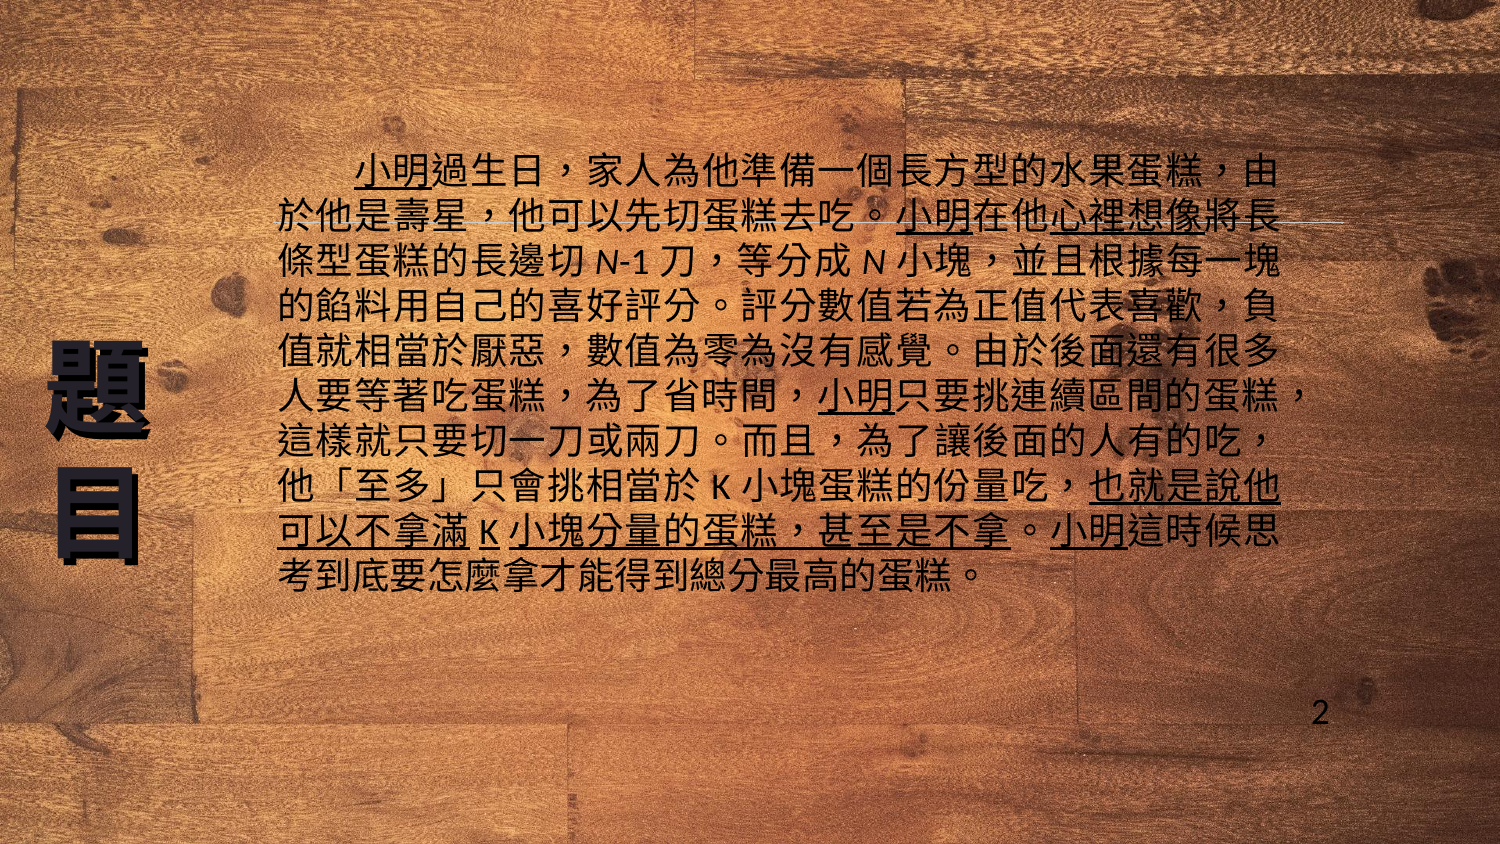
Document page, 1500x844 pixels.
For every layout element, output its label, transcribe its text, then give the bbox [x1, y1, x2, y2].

text_box 2 [1296, 672, 1386, 737]
text_box 小明過生日，家人為他準備一個長方型的水果蛋糕，由於他是壽星，他可以先切蛋糕去吃。小明在他心裡想像將長條型蛋糕的長邊切N-1刀，等分成N小塊，並且根據每一塊的餡料用自己的喜好評分。評分數值若為正值代表喜歡，負值就相當於厭惡，數值為零為沒有感覺。由於後面還有很多人要等著吃蛋糕，為了省時間，小明只要挑連續區間的蛋糕，這樣就只要切一刀或兩刀。而且，為了讓後面的人有的吃，他「至多」只會挑相當於K小塊蛋糕的份量吃，也就是說他可以不拿滿K小塊分量的蛋糕，甚至是不拿。小明這時候思考到底要怎麼拿才能得到總分最高的蛋糕。 [262, 140, 1296, 785]
title 題 目 [28, 306, 210, 552]
